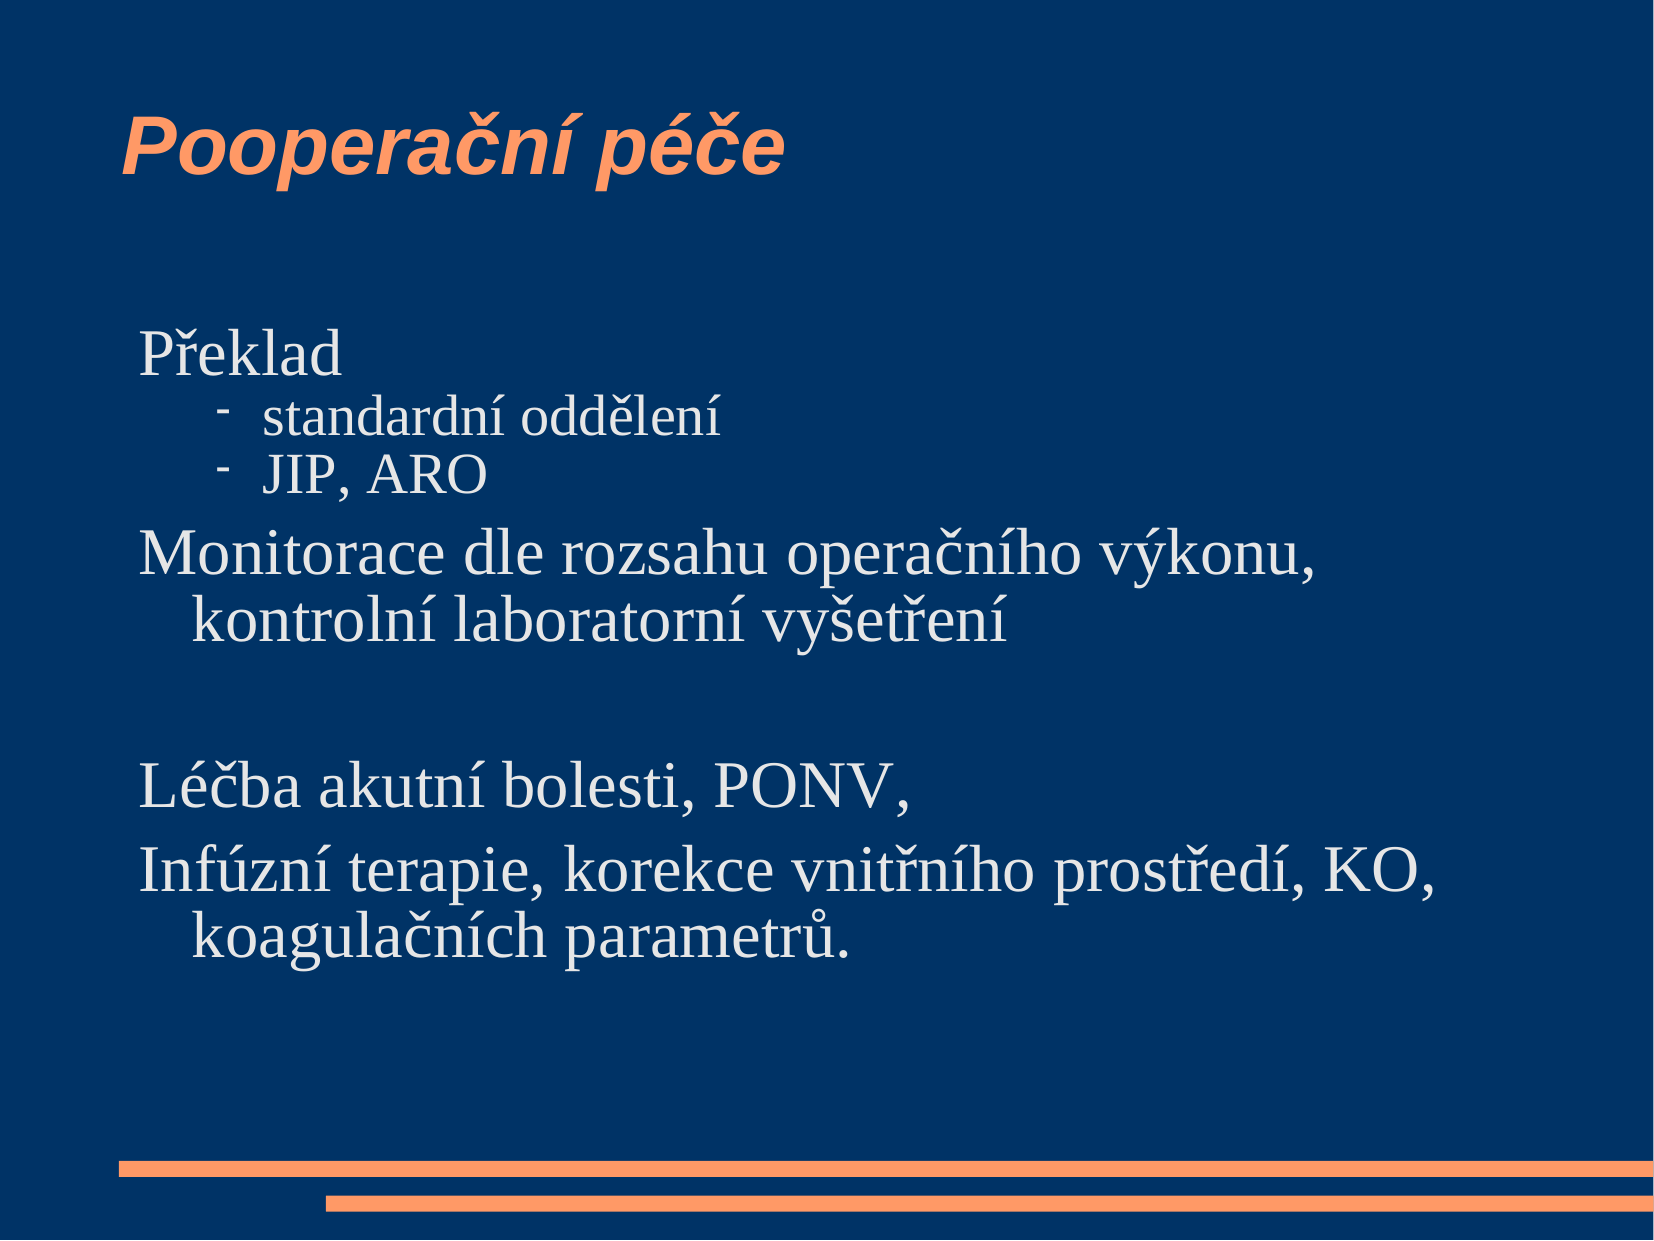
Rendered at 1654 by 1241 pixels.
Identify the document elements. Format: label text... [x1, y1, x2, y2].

list Překlad standardní oddělení JIP, ARO Monitorace dle rozsahu operačního výkonu, kontrolní laboratorní vyšetření Léčba akutní bolesti, PONV, Infúzní terapie, korekce vnitřního prostředí, KO, koagulačních parametrů. [121, 322, 1561, 1180]
title Pooperační péče [121, 53, 1534, 247]
